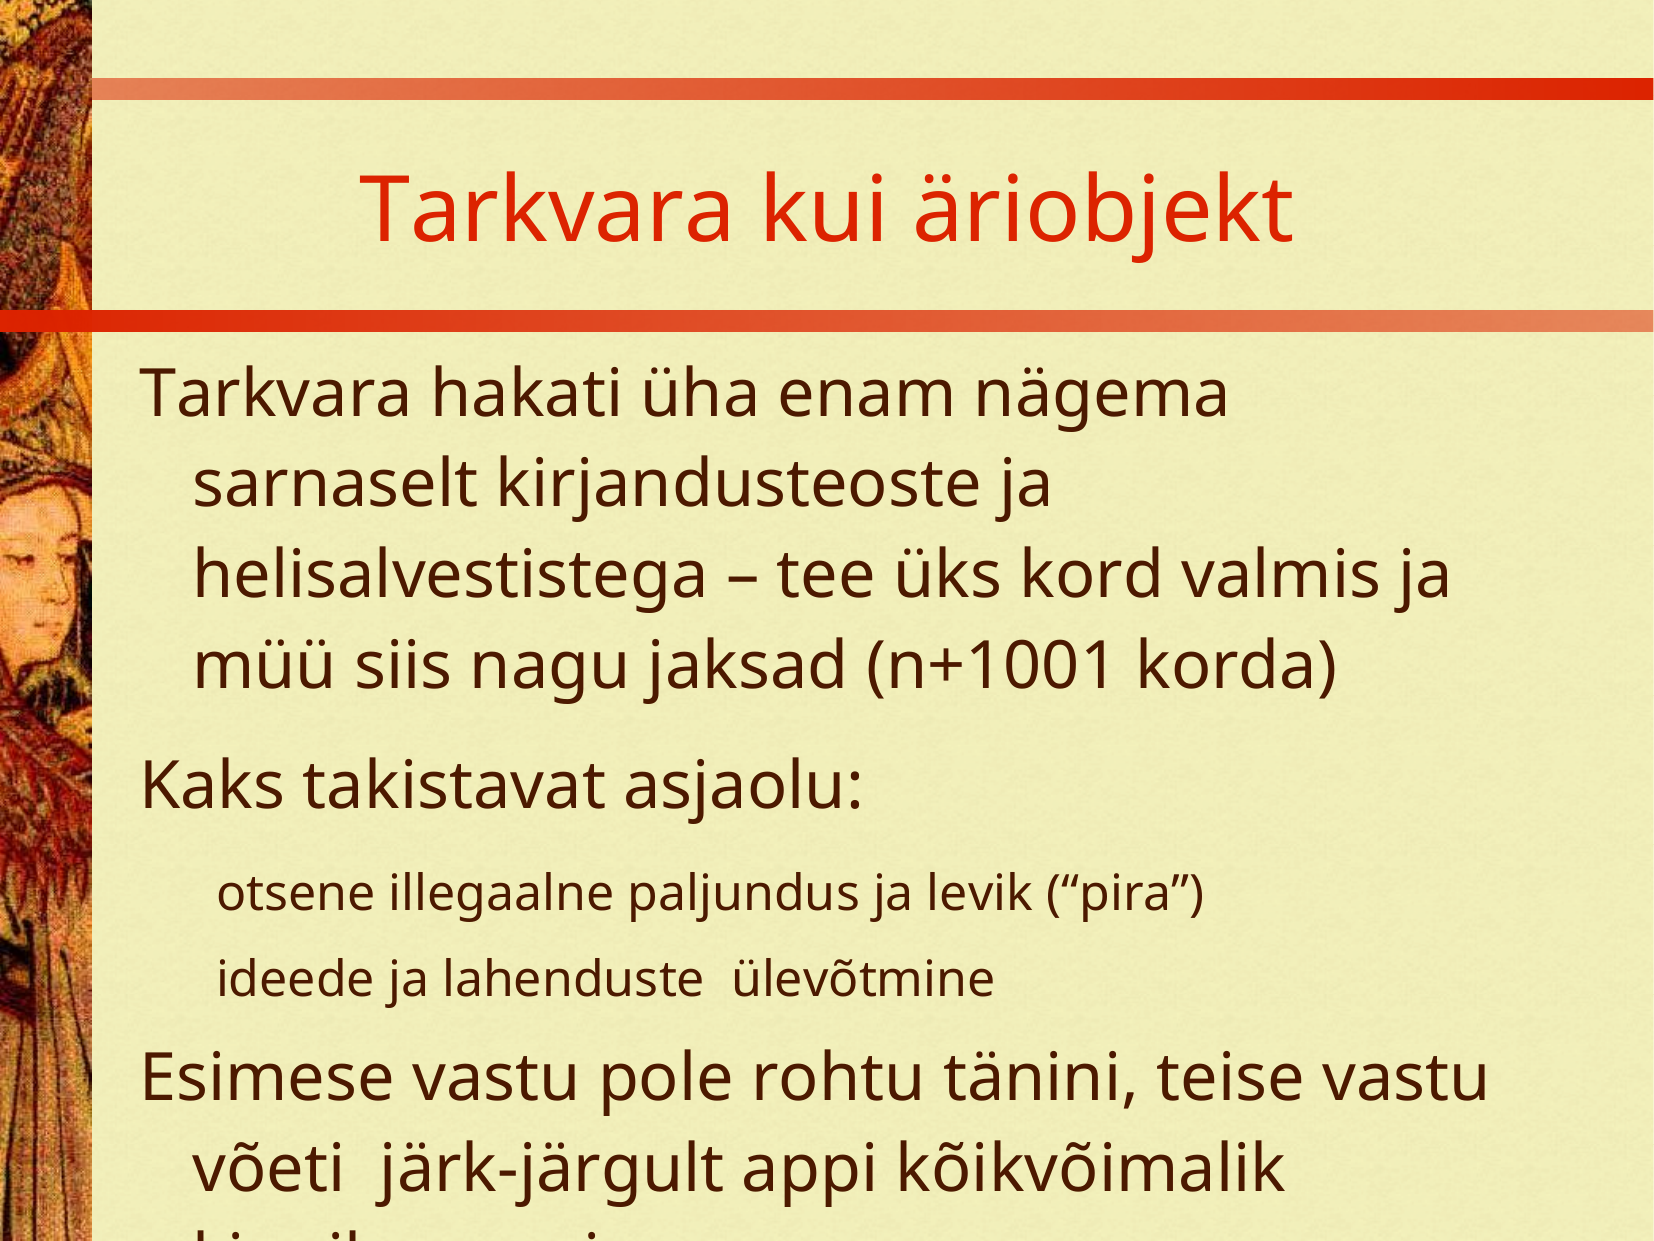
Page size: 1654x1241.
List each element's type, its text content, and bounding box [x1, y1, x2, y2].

picture [0, 332, 1654, 1241]
title Tarkvara kui äriobjekt [121, 102, 1534, 311]
picture [0, 0, 1654, 310]
list Tarkvara hakati üha enam nägema sarnaselt kirjandusteoste ja helisalvestistega – tee üks kord valmis ja müü siis nagu jaksad (n+1001 korda) Kaks takistavat asjaolu: otsene illegaalne paljundus ja levik (“pira”) ideede ja lahenduste ülevõtmine Esimese vastu pole rohtu tänini, teise vastu võeti järk-järgult appi kõikvõimalik kinnikeeramine Omandvara tipptase: Microsoft [121, 344, 1534, 1169]
